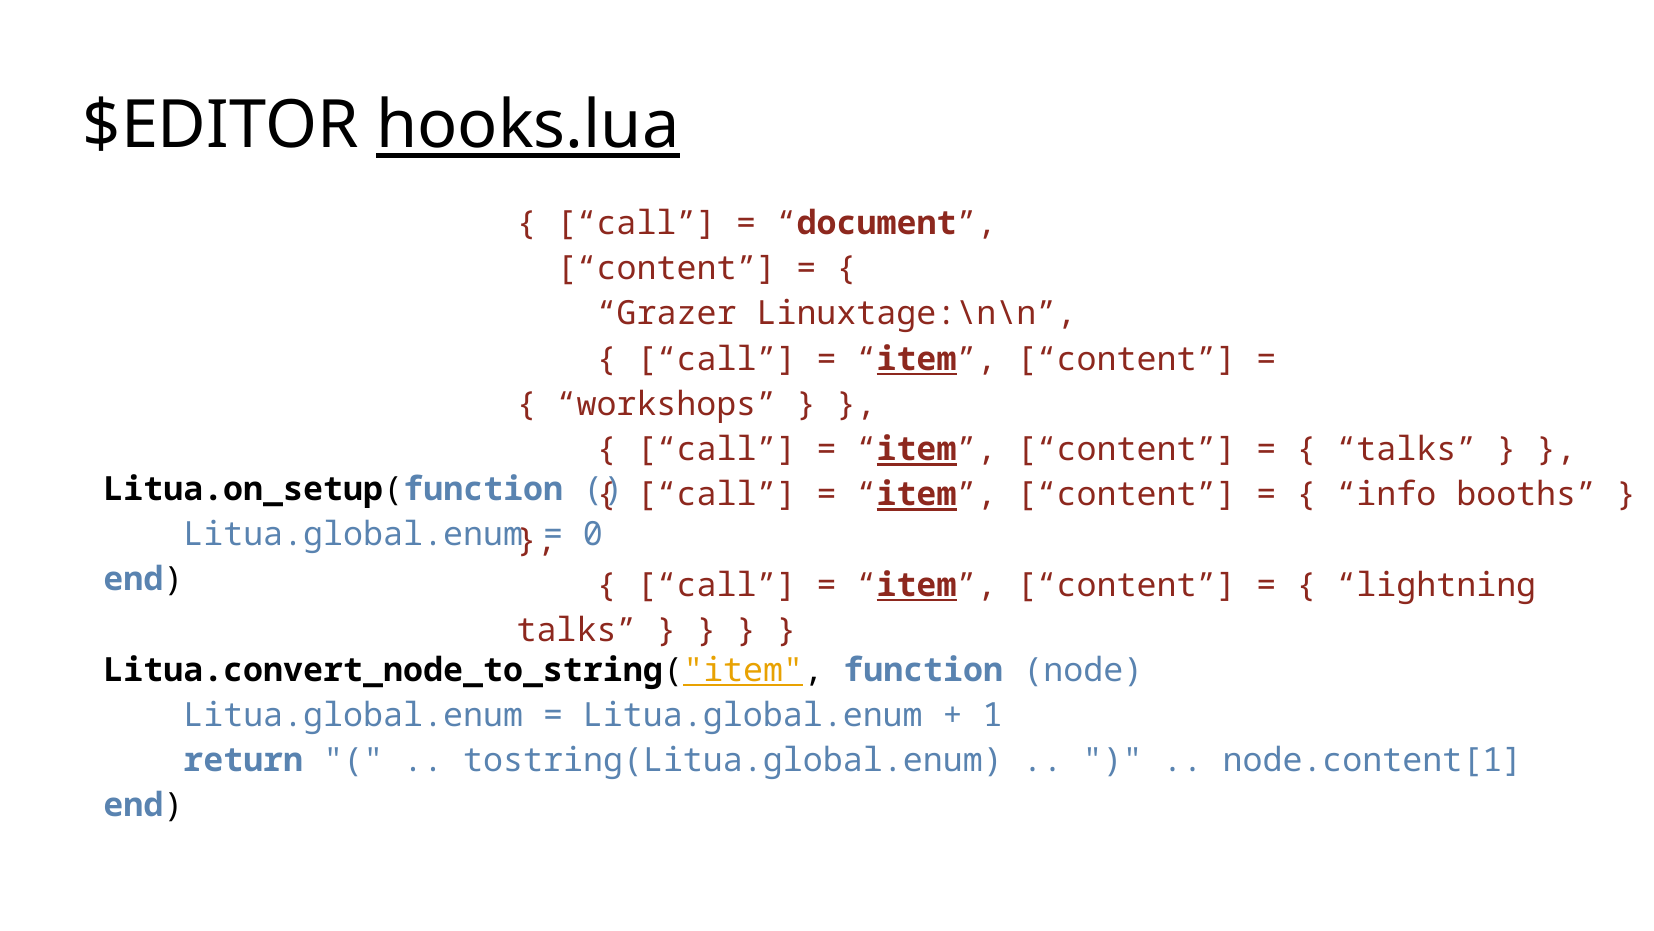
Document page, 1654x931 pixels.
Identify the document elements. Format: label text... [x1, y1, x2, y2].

text_box { [“call”] = “document”, [“content”] = { “Grazer Linuxtage:\n\n”, { [“call”] = “item”, [“content”] = { “workshops” } }, { [“call”] = “item”, [“content”] = { “talks” } }, { [“call”] = “item”, [“content”] = { “info booths” } }, { [“call”] = “item”, [“content”] = { “lightning talks” } } } } [501, 191, 1654, 506]
text_box $EDITOR hooks.lua [82, 37, 1571, 207]
text_box Litua.on_setup(function () Litua.global.enum = 0 end) Litua.convert_node_to_string("item", function (node) Litua.global.enum = Litua.global.enum + 1 return "(" .. tostring(Litua.global.enum) .. ")" .. node.content[1] end) [88, 457, 1595, 768]
